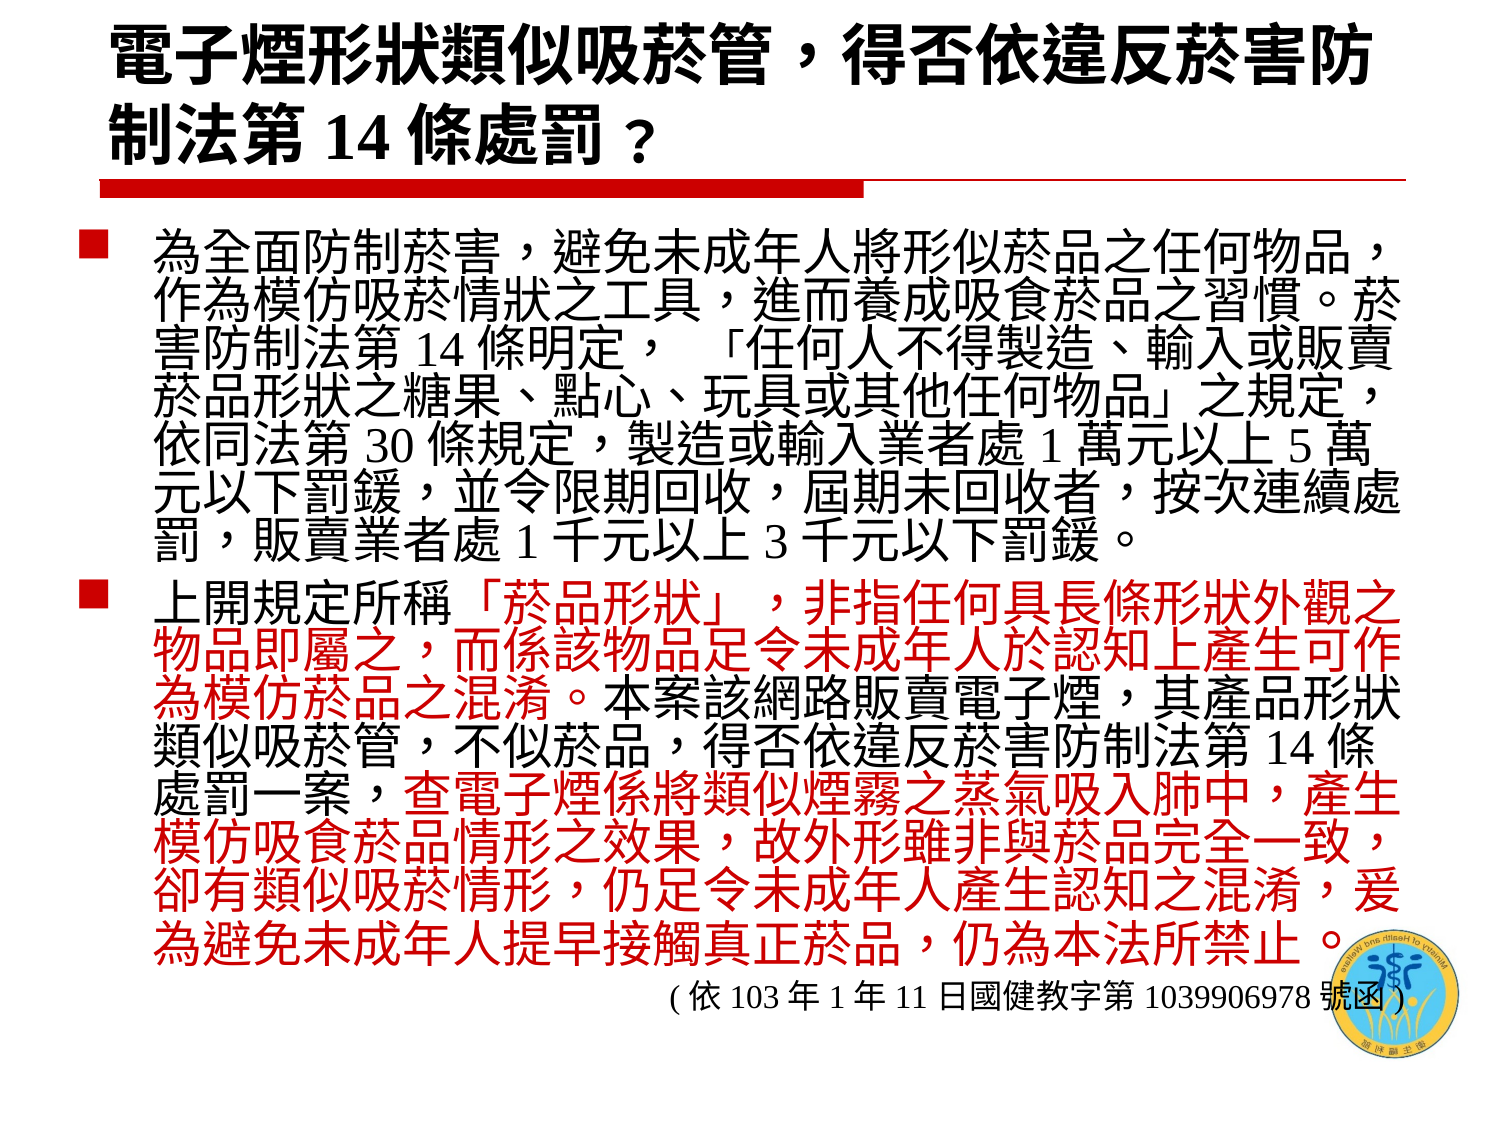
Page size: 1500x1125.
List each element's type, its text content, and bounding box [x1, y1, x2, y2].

picture [1324, 927, 1468, 1062]
title 電子煙形狀類似吸菸管，得否依違反菸害防制法第14條處罰﹖ [92, 66, 1405, 181]
list 為全面防制菸害，避免未成年人將形似菸品之任何物品，作為模仿吸菸情狀之工具，進而養成吸食菸品之習慣。菸害防制法第14條明定， 「任何人不得製造、輸入或販賣菸品形狀之糖果、點心、玩具或其他任何物品」之規定，依同法第30條規定，製造或輸入業者處1萬元以上5萬元以下罰鍰，並令限期回收，屆期未回收者，按次連續處罰，販賣業者處1千元以上3千元以下罰鍰。 上開規定所稱「菸品形狀」，非指任何具長條形狀外觀之物品即屬之，而係該物品足令未成年人於認知上產生可作為模仿菸品之混淆。本案該網路販賣電子煙，其產品形狀類似吸菸管，不似菸品，得否依違反菸害防制法第14條處罰一案，查電子煙係將類似煙霧之蒸氣吸入肺中，產生模仿吸食菸品情形之效果，故外形雖非與菸品完全一致，卻有類似吸菸情形，仍足令未成年人產生認知之混淆，爰為避免未成年人提早接觸真正菸品，仍為本法所禁止。 (依103年1年11日國健教字第1039906978號函) [60, 224, 1429, 1038]
